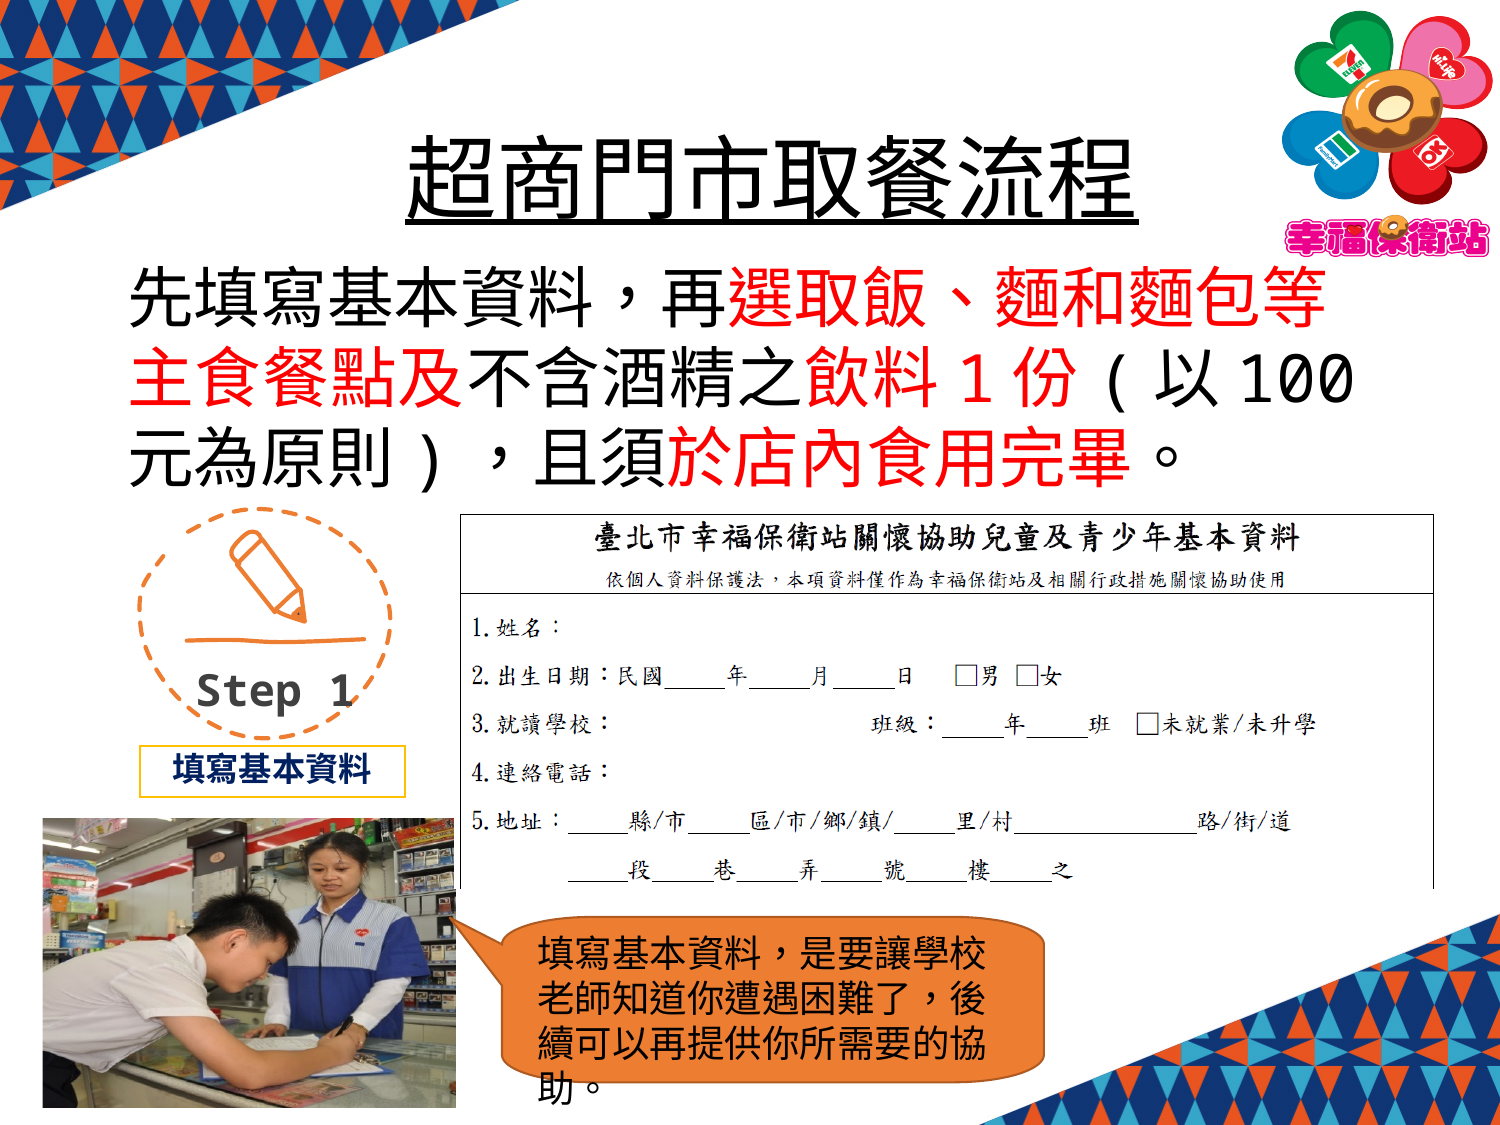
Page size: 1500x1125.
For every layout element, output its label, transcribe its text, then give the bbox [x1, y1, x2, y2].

text_box 填寫基本資料 [139, 745, 405, 798]
text_box 先填寫基本資料，再選取飯、麵和麵包等主食餐點及不含酒精之飲料1份(以100元為原則)，且須於店內食用完畢。 [112, 248, 1388, 506]
text_box [293, 608, 303, 619]
picture [42, 508, 1439, 1108]
text_box Step 1 [161, 654, 389, 724]
title 超商門市取餐流程 [390, 125, 1176, 229]
text_box 填寫基本資料，是要讓學校老師知道你遭遇困難了，後續可以再提供你所需要的協助。 [449, 916, 1044, 1083]
